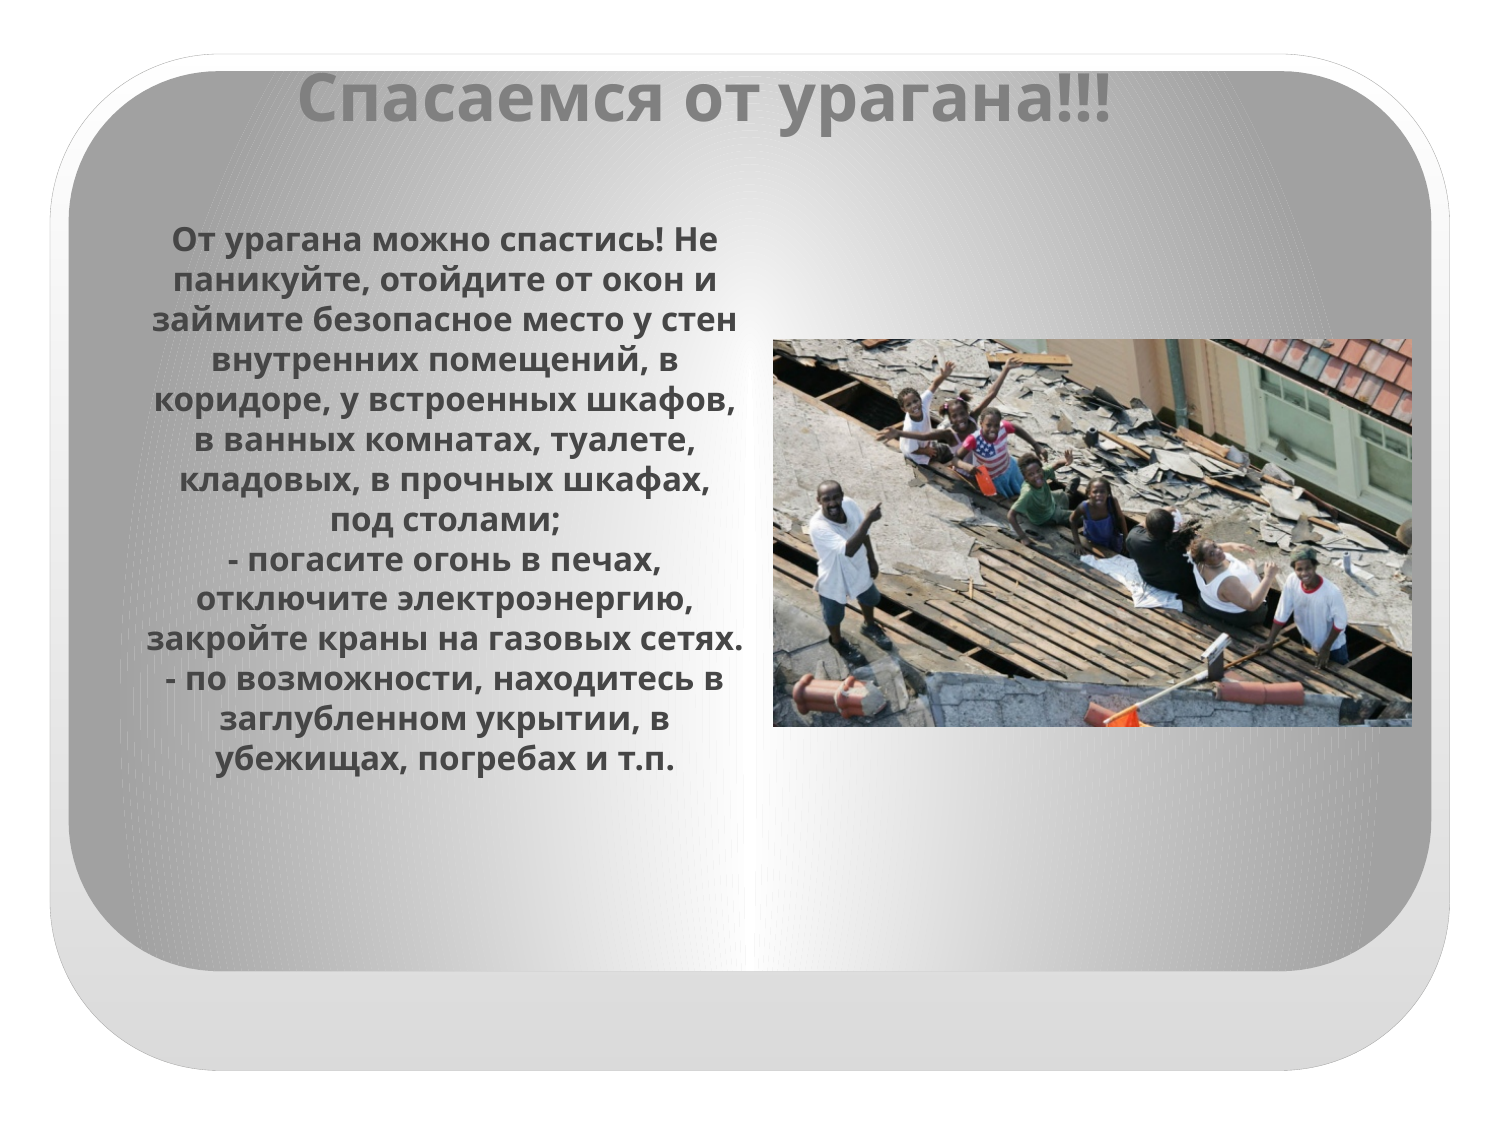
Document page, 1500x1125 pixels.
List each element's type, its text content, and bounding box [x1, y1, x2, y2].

list От урагана можно спастись! Не паникуйте, отойдите от окон и займите безопасное место у стен внутренних помещений, в коридоре, у встроенных шкафов, в ванных комнатах, туалете, кладовых, в прочных шкафах, под столами; - погасите огонь в печах, отключите электроэнергию, закройте краны на газовых сетях. - по возможности, находитесь в заглубленном укрытии, в убежищах, погребах и т.п. [128, 210, 762, 1067]
title Спасаемся от урагана!!! [281, 46, 1348, 197]
picture [773, 339, 1412, 727]
